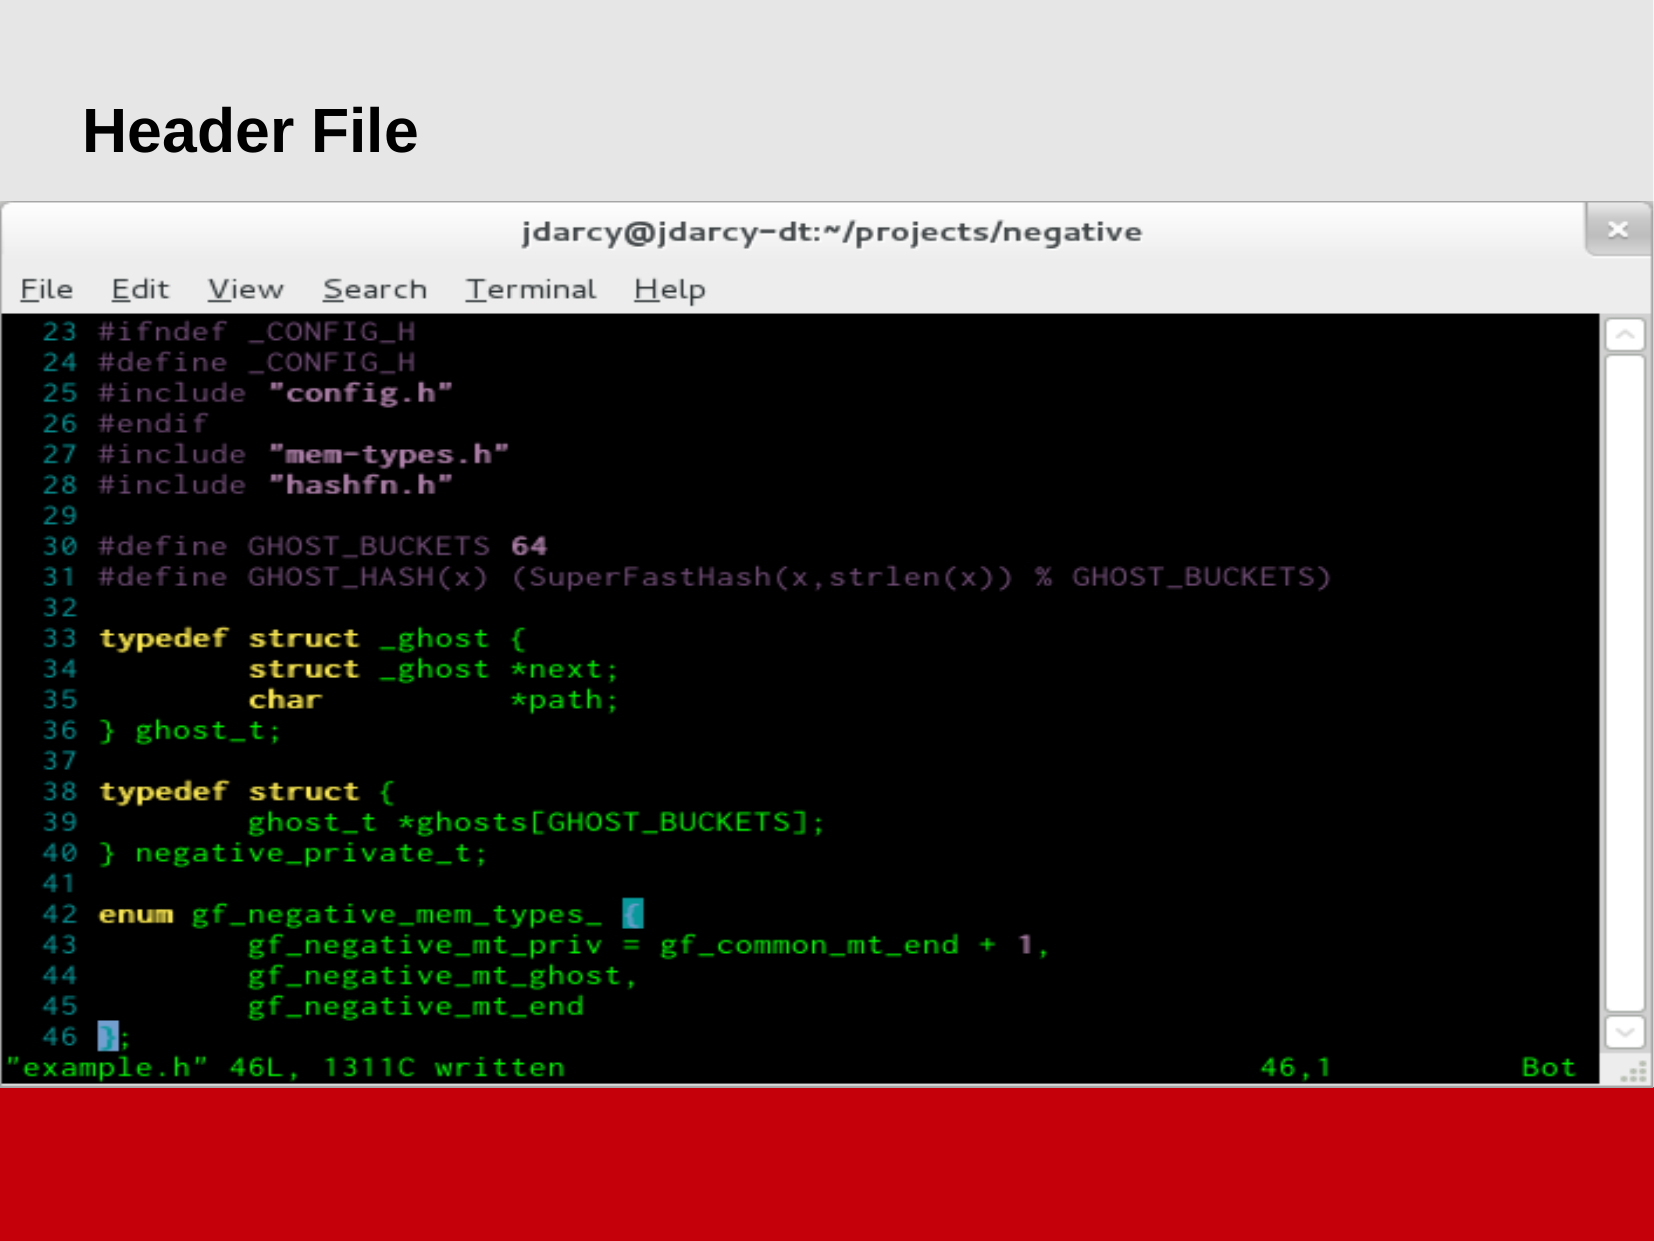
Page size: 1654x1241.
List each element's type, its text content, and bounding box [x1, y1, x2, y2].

picture [0, 201, 1654, 1088]
title Header File [82, 37, 1571, 201]
